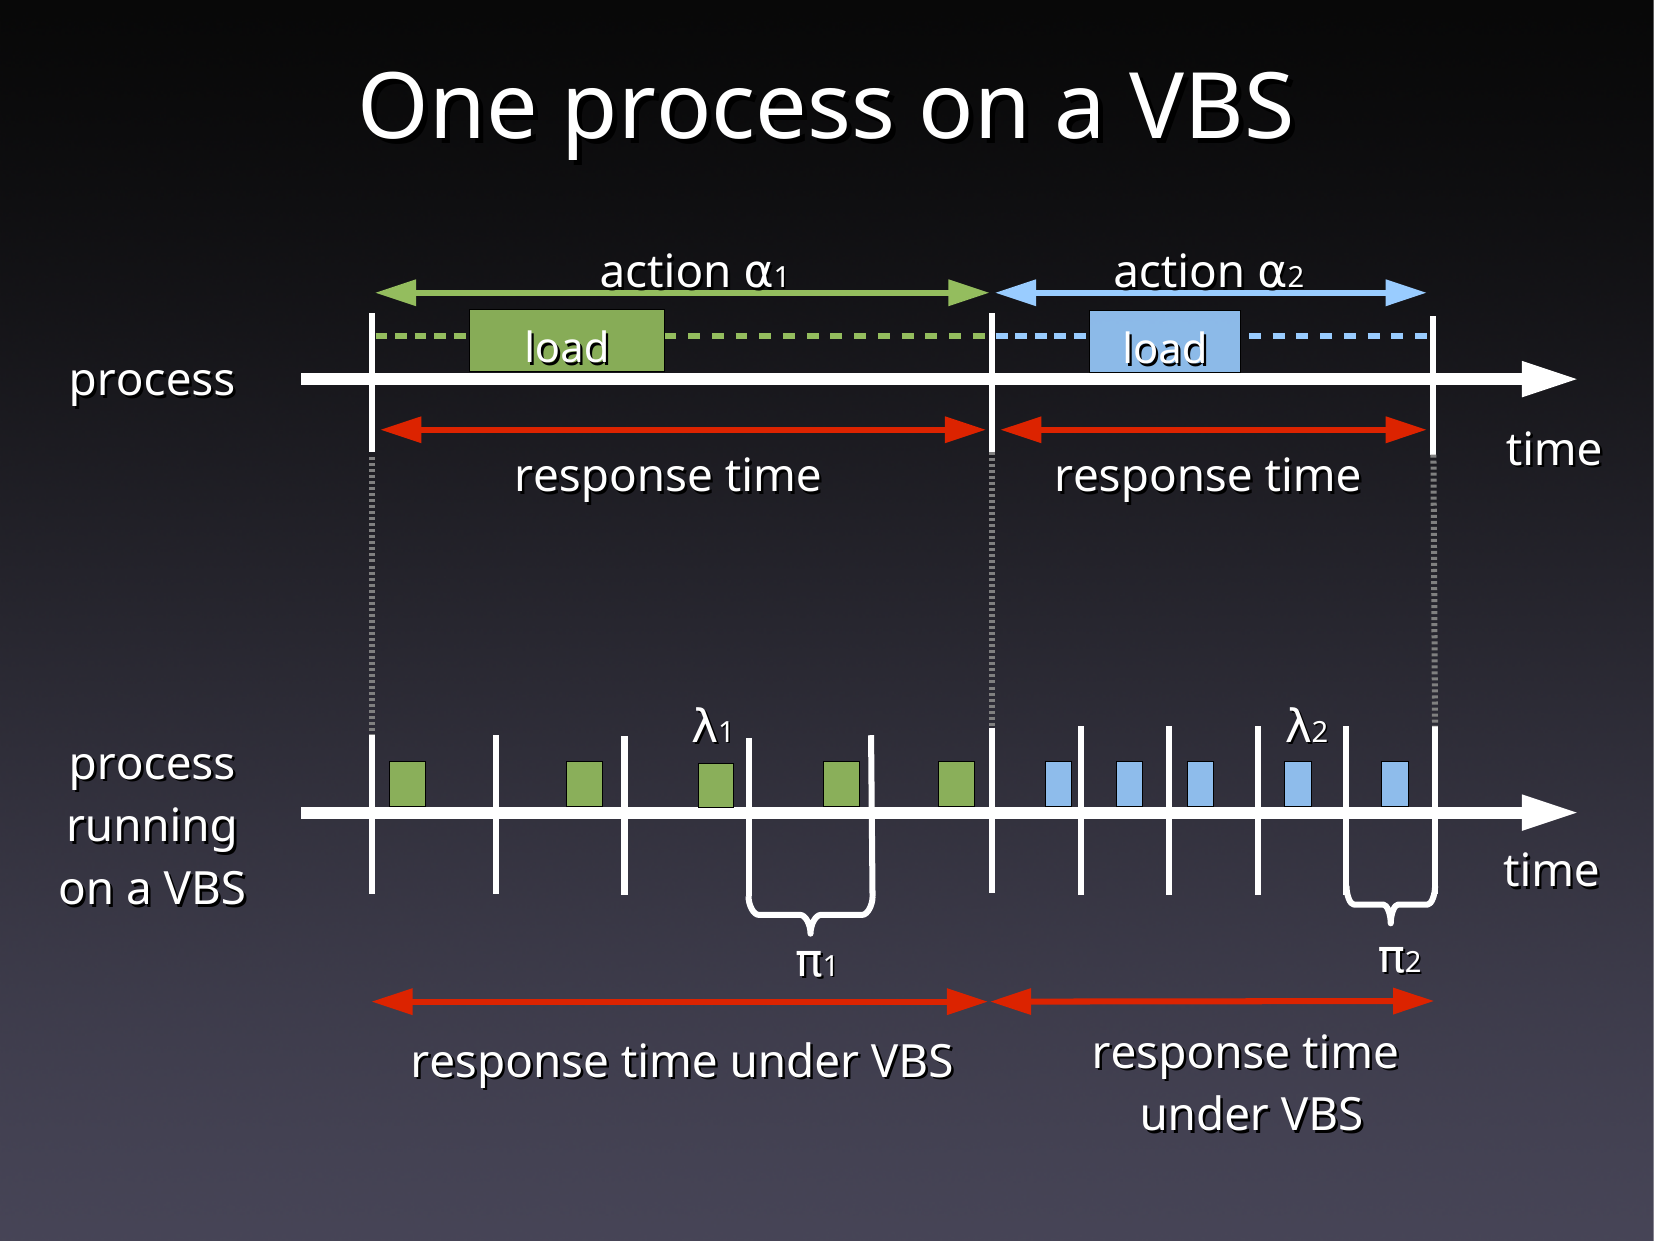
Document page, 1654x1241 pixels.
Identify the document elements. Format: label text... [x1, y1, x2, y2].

text_box [566, 761, 603, 807]
text_box response time under VBS [363, 1028, 1001, 1090]
text_box [1089, 310, 1241, 318]
text_box λ2 [1275, 699, 1338, 753]
title One process on a VBS [120, 0, 1533, 208]
text_box [1187, 761, 1214, 807]
text_box [698, 763, 734, 808]
text_box [1284, 761, 1312, 807]
text_box load [1089, 318, 1241, 381]
text_box π1 [784, 933, 851, 987]
text_box action α1 [599, 238, 824, 302]
text_box [1116, 761, 1143, 807]
text_box [389, 761, 426, 807]
text_box [469, 309, 665, 317]
text_box [938, 761, 975, 807]
text_box time [1503, 837, 1622, 900]
text_box load [469, 317, 665, 374]
text_box response time [514, 442, 860, 505]
text_box response time under VBS [1076, 1019, 1427, 1143]
text_box π2 [1364, 930, 1436, 984]
text_box [1045, 761, 1072, 807]
picture [0, 0, 1654, 1241]
text_box response time [1054, 442, 1401, 505]
text_box action α2 [1113, 238, 1338, 302]
text_box [1381, 761, 1409, 807]
text_box process running on a VBS [39, 730, 265, 916]
text_box process [39, 346, 265, 409]
text_box λ1 [682, 699, 745, 754]
text_box time [1505, 415, 1624, 478]
text_box [823, 761, 860, 807]
